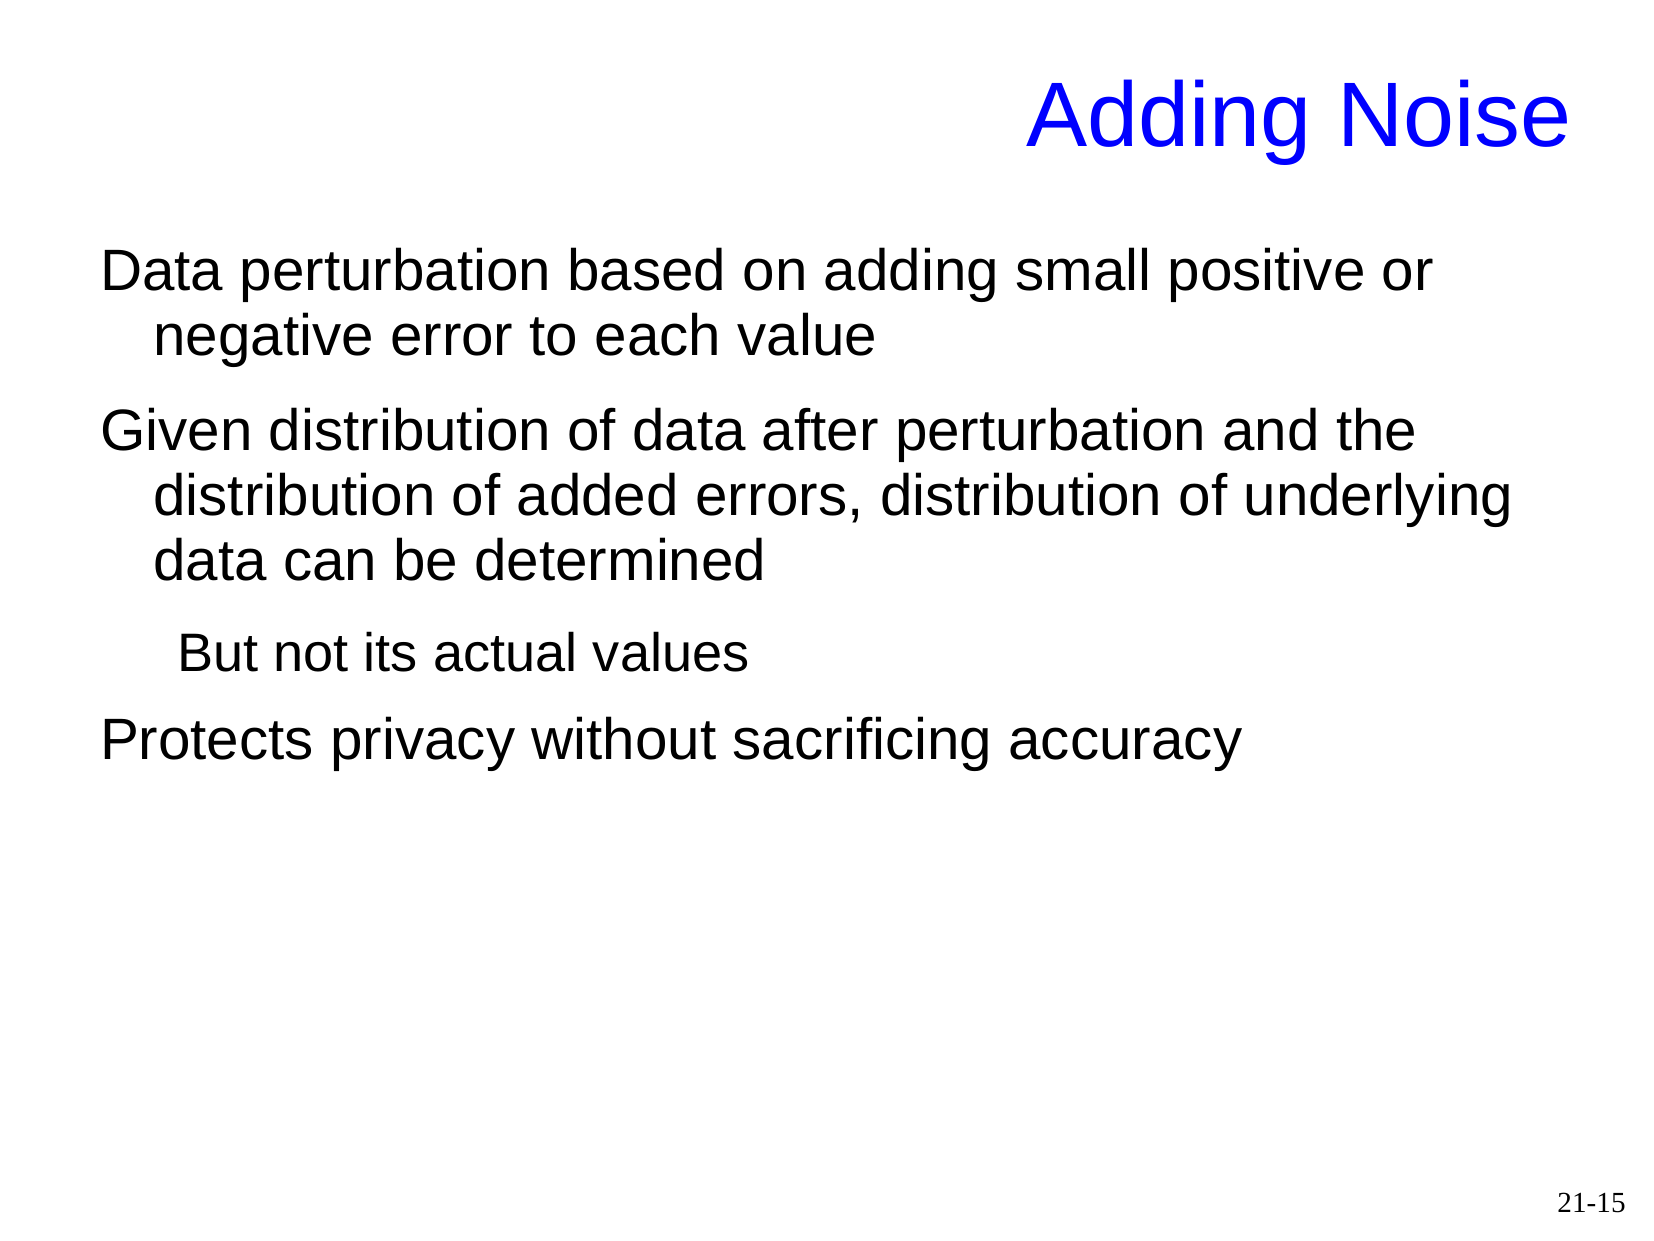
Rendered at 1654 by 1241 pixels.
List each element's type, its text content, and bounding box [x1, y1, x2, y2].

title Adding Noise [84, 11, 1573, 218]
list Data perturbation based on adding small positive or negative error to each value Given distribution of data after perturbation and the distribution of added errors, distribution of underlying data can be determined But not its actual values Protects privacy without sacrificing accuracy [82, 237, 1571, 1170]
